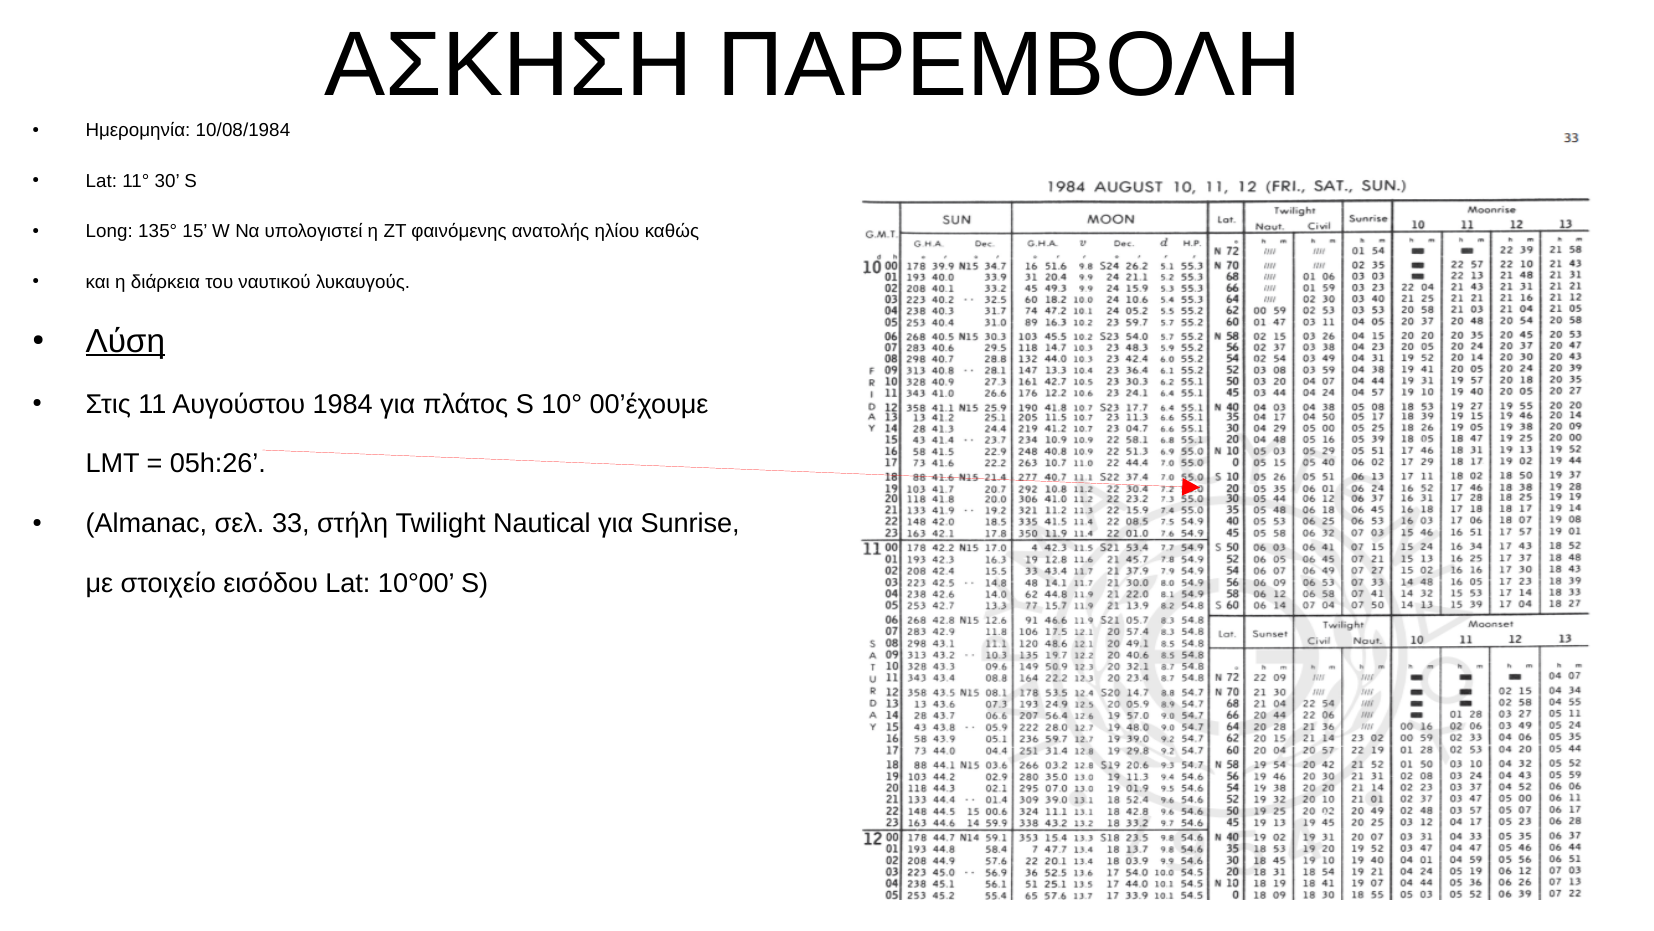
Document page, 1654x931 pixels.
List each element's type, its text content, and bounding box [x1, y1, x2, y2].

title ΑΣΚΗΣΗ ΠΑΡΕΜΒΟΛΗ [82, 12, 1571, 112]
picture [825, 112, 1613, 901]
text_box Ημερομηνία: 10/08/1984 Lat: 11° 30’ S Long: 135° 15’ W Να υπολογιστεί η ΖΤ φαινόμενης ανατολής ηλίου καθώς και η διάρκεια του ναυτικού λυκαυγούς. Λύση Στις 11 Αυγούστου 1984 για πλάτος S 10° 00’έχουμε LMT = 05h:26’. (Almanac, σελ. 33, στήλη Twilight Nautical για Sunrise, με στοιχείο εισόδου Lat: 10°00’ S) [0, 112, 863, 931]
